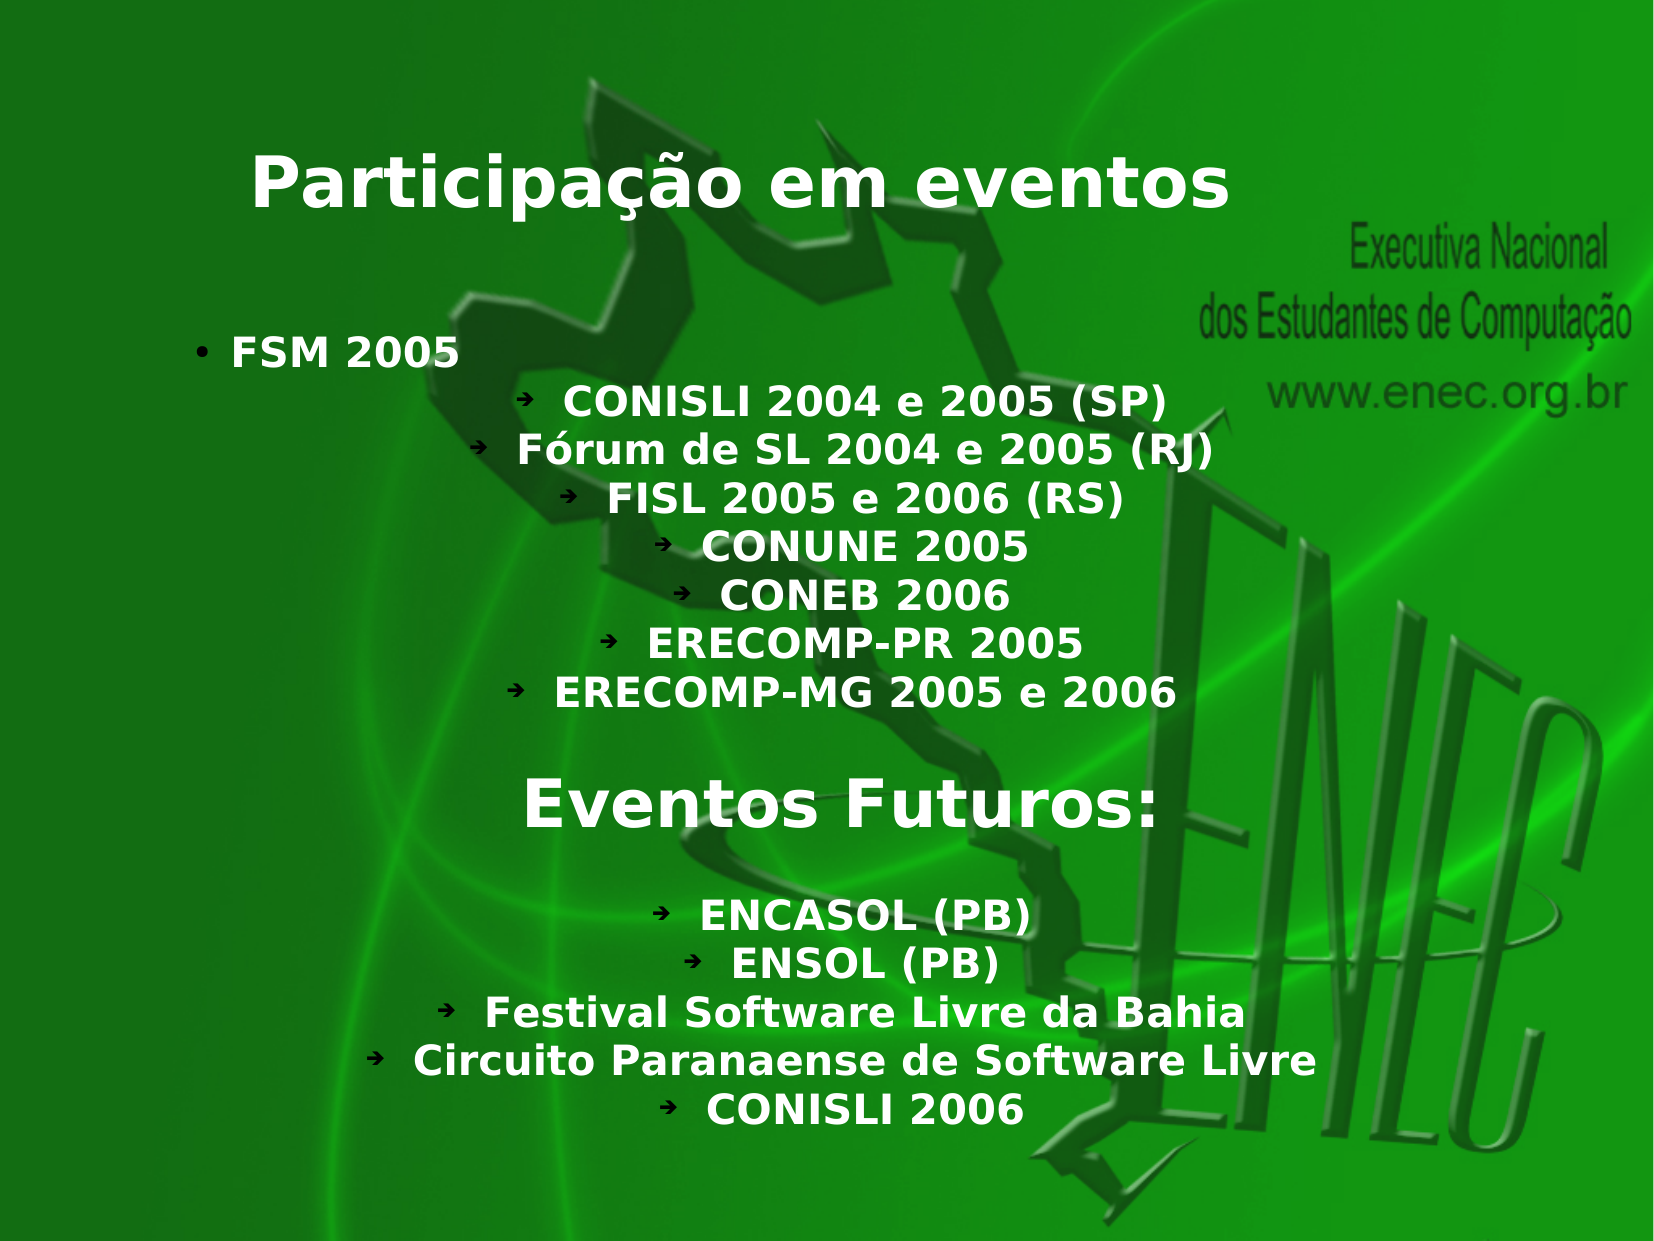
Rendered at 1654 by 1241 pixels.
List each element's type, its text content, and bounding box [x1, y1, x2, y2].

text_box FSM 2005 CONISLI 2004 e 2005 (SP) Fórum de SL 2004 e 2005 (RJ) FISL 2005 e 2006 (RS) CONUNE 2005 CONEB 2006 ERECOMP-PR 2005 ERECOMP-MG 2005 e 2006 Eventos Futuros: ENCASOL (PB) ENSOL (PB) Festival Software Livre da Bahia Circuito Paranaense de Software Livre CONISLI 2006 [88, 256, 1501, 1135]
title Participação em eventos [34, 59, 1447, 267]
picture [0, 0, 1654, 1241]
